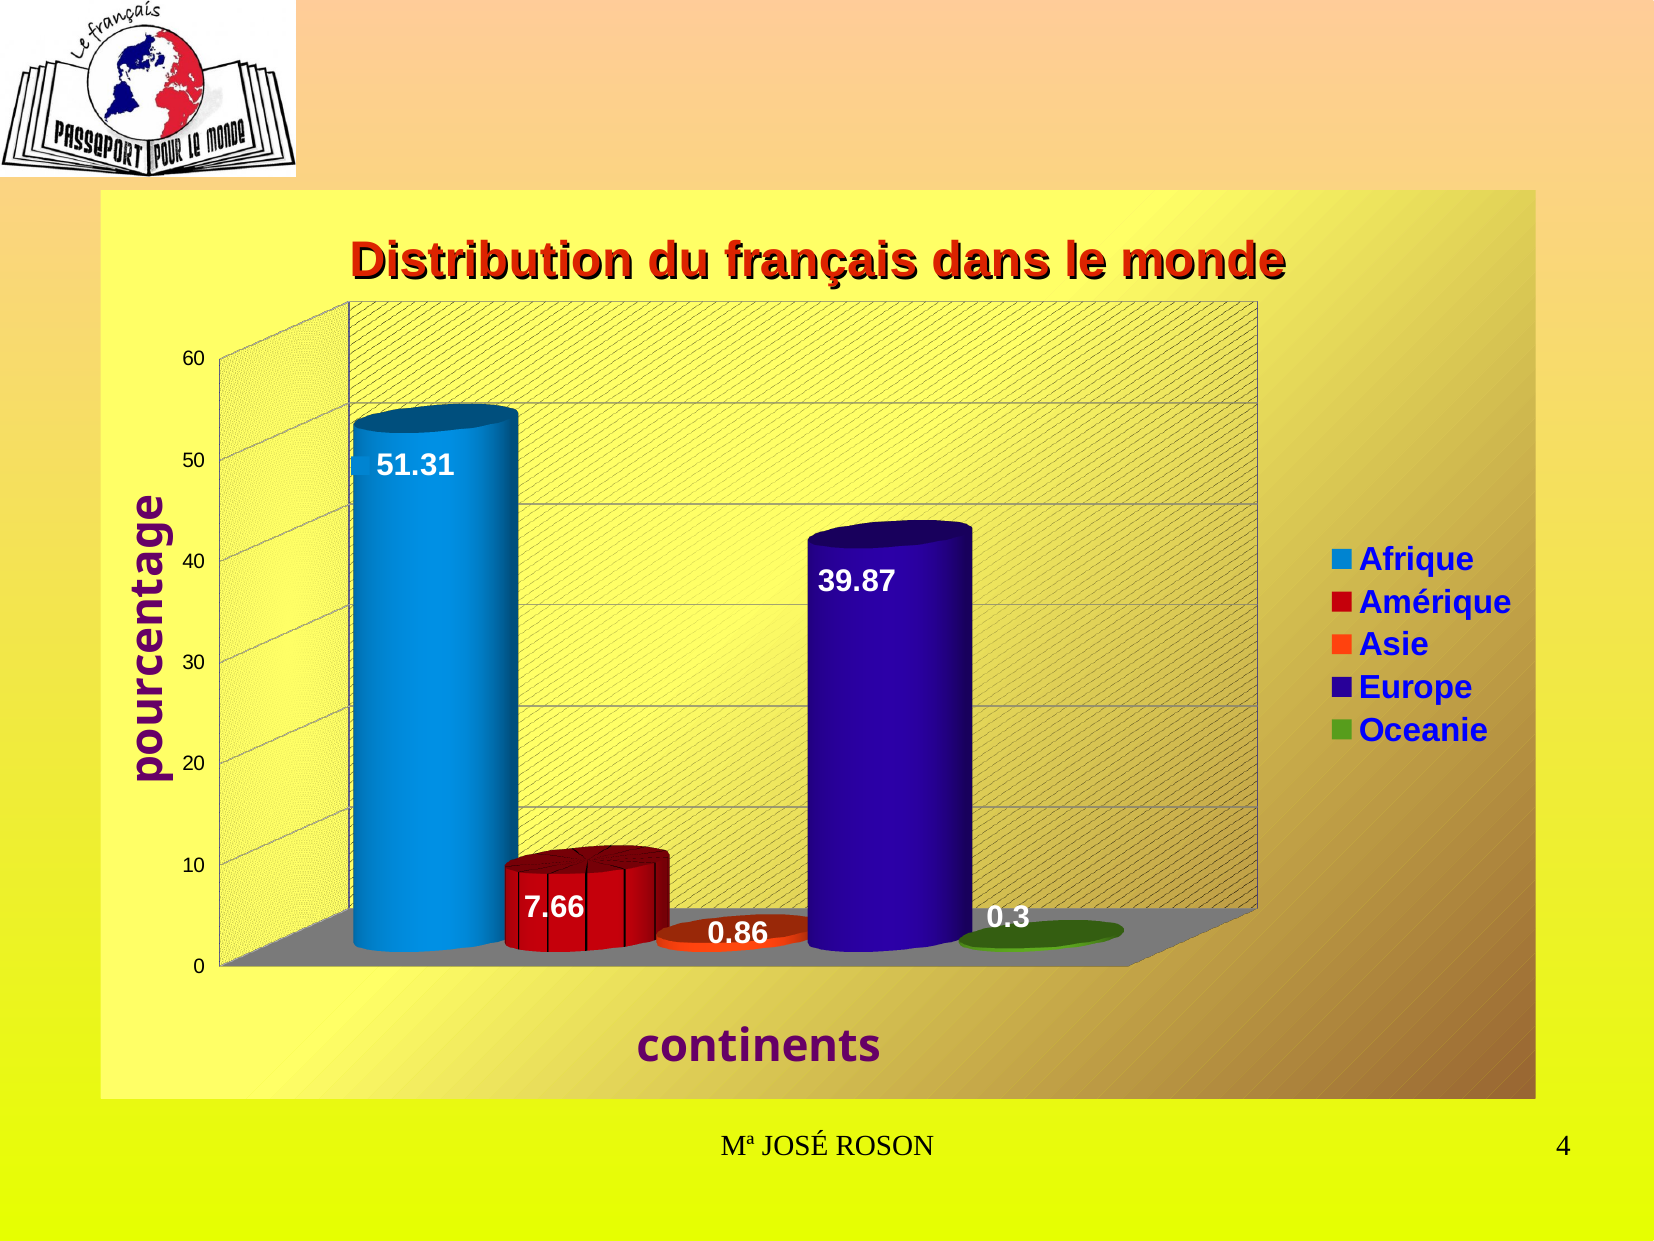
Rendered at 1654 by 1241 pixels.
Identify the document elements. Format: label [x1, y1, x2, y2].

chart [100, 190, 1536, 1099]
picture [0, 0, 296, 177]
